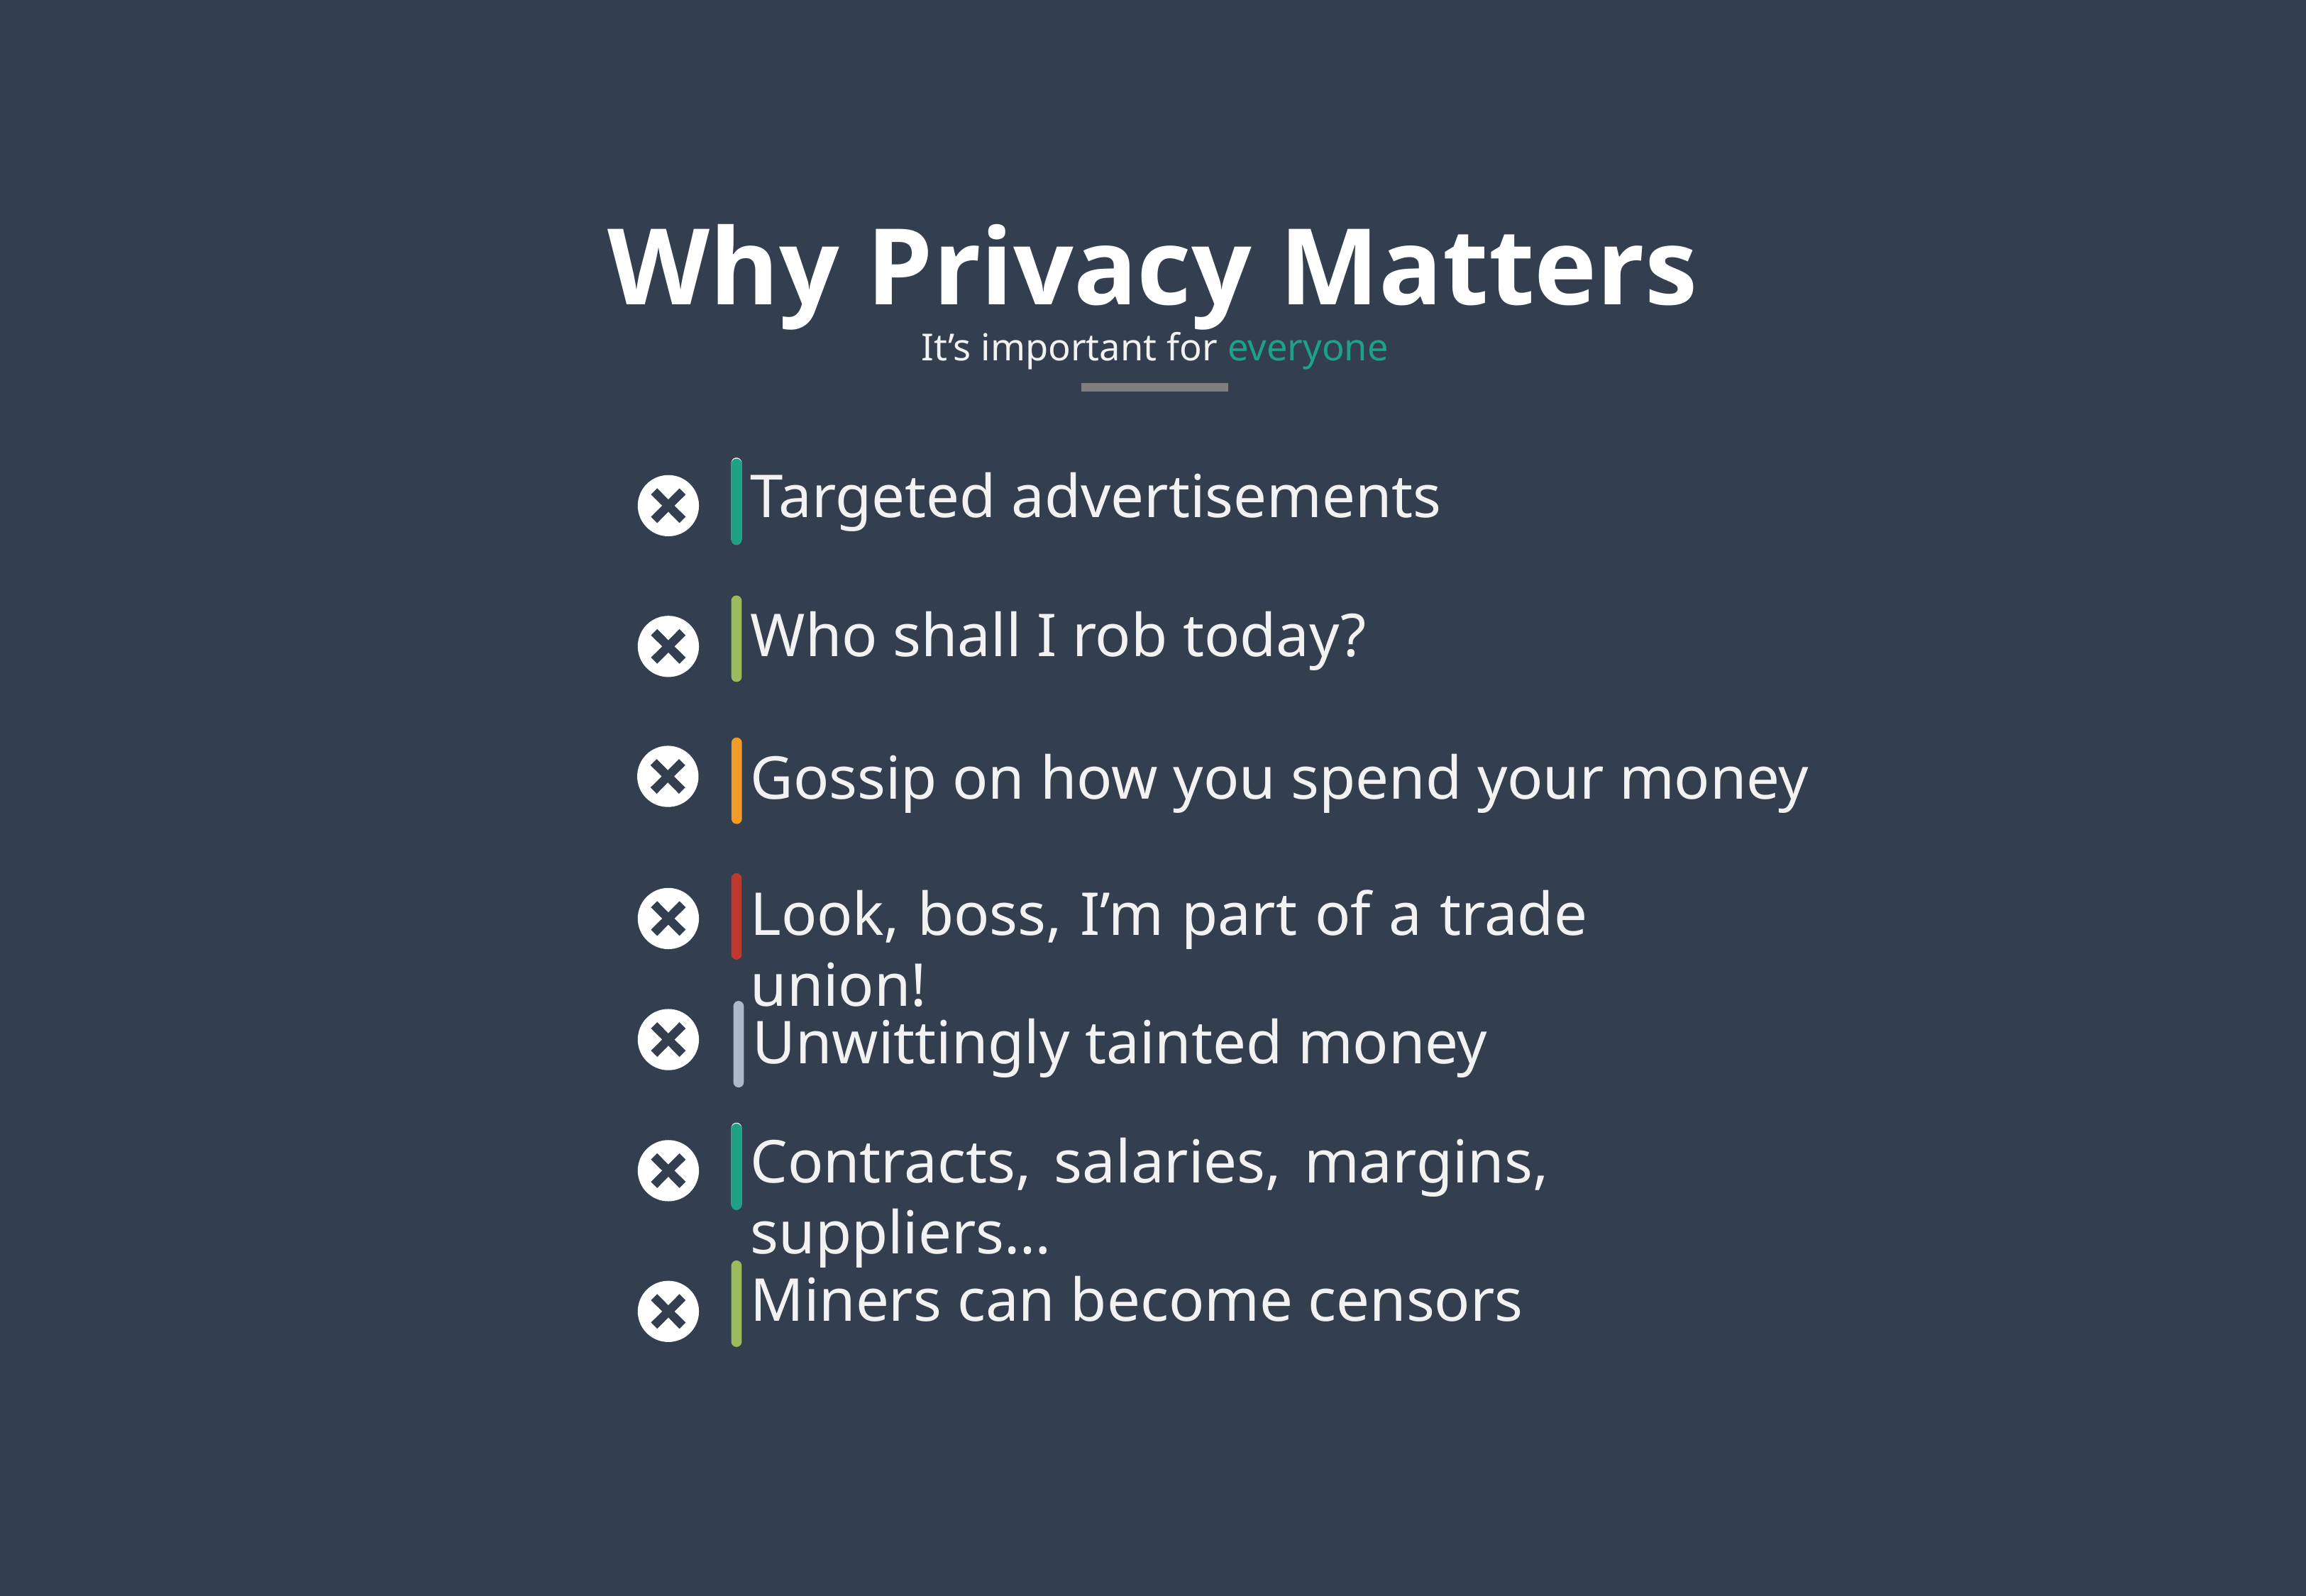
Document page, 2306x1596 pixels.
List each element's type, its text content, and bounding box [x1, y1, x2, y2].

text_box [637, 475, 700, 537]
text_box [637, 1140, 700, 1202]
text_box Gossip on how you spend your money [729, 729, 1842, 823]
text_box Unwittingly tainted money [732, 994, 1684, 1087]
text_box [733, 1001, 744, 1087]
text_box Targeted advertisements [729, 448, 1682, 541]
text_box Look, boss, I’m part of a trade union! [729, 866, 1682, 959]
text_box [731, 595, 742, 682]
text_box [731, 737, 742, 824]
text_box [637, 1009, 700, 1070]
text_box [637, 1280, 700, 1342]
text_box Who shall I rob today? [729, 587, 1682, 680]
text_box [731, 458, 742, 545]
text_box [637, 887, 700, 950]
text_box [731, 1260, 742, 1347]
text_box [637, 746, 699, 807]
text_box Why Privacy Matters [568, 195, 1738, 332]
text_box [731, 1122, 742, 1210]
text_box It’s important for everyone [603, 304, 1706, 384]
text_box [637, 616, 700, 677]
text_box [1081, 384, 1228, 392]
text_box [731, 872, 742, 960]
text_box Contracts, salaries, margins, suppliers… [729, 1113, 1792, 1207]
text_box Miners can become censors [729, 1251, 1682, 1345]
